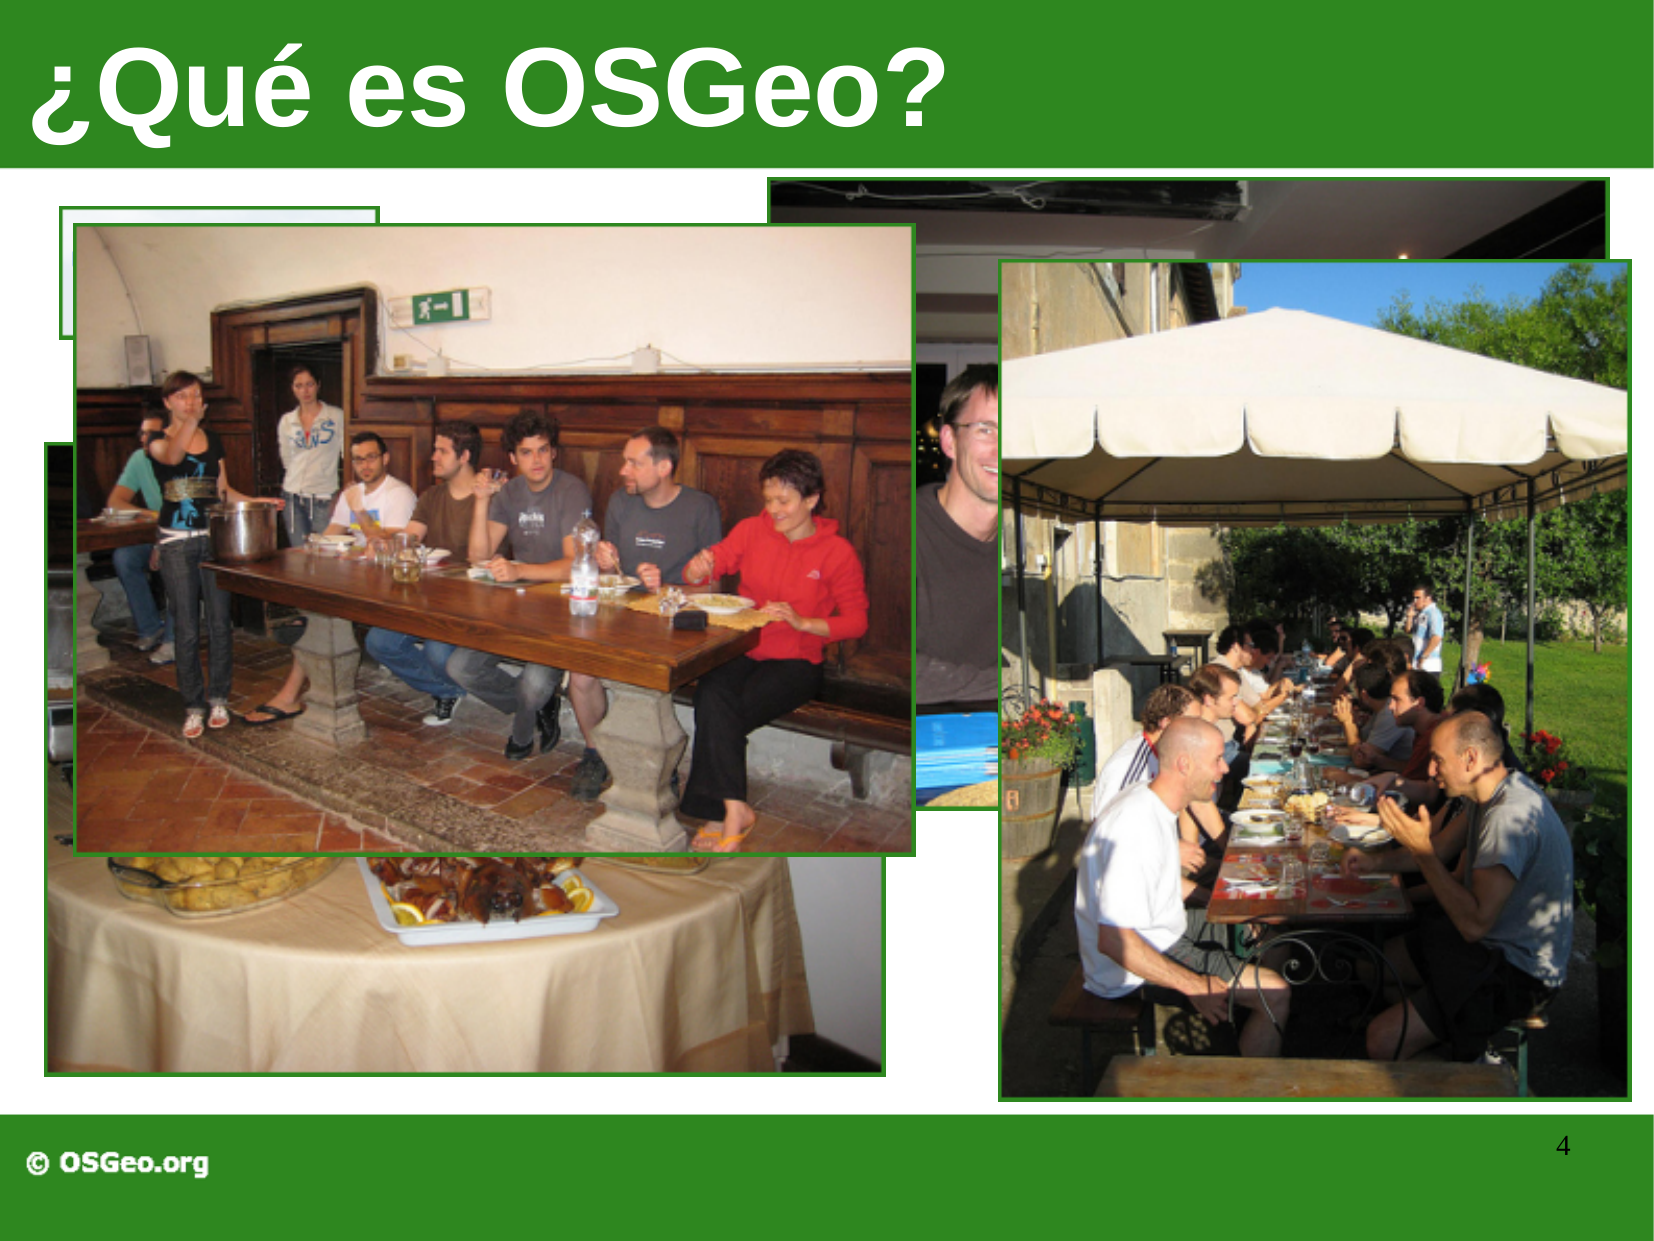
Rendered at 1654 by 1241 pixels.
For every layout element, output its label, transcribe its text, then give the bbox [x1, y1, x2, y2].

text_box ¿Qué es OSGeo? [11, 17, 967, 178]
picture [0, 0, 1654, 1241]
